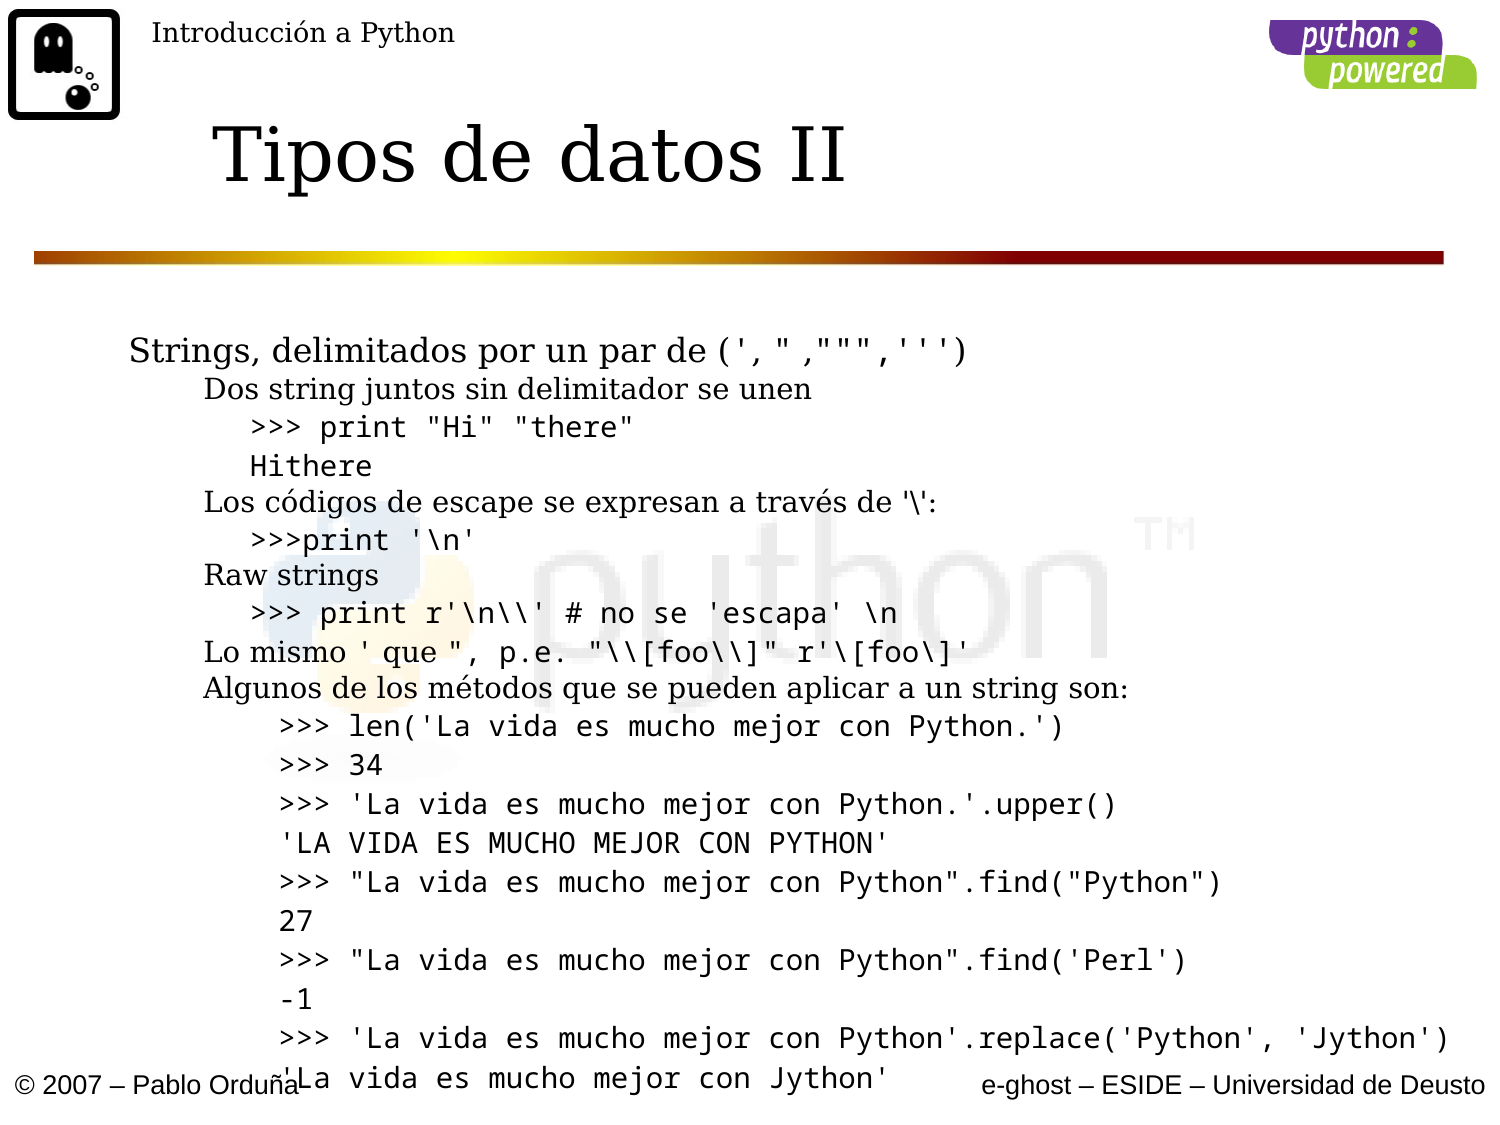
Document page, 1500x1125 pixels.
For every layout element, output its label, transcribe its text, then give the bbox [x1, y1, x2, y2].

picture [34, 251, 1447, 266]
picture [5, 7, 125, 124]
list Strings, delimitados por un par de (', " ,""",''') Dos string juntos sin delimitador se unen >>> print "Hi" "there" Hithere Los códigos de escape se expresan a través de '\': >>>print '\n' Raw strings >>> print r'\n\\' # no se 'escapa' \n Lo mismo ' que ", p.e. "\\[foo\\]" r'\[foo\]' Algunos de los métodos que se pueden aplicar a un string son: >>> len('La vida es mucho mejor con Python.') >>> 34 >>> 'La vida es mucho mejor con Python.'.upper() 'LA VIDA ES MUCHO MEJOR CON PYTHON' >>> "La vida es mucho mejor con Python".find("Python") 27 >>> "La vida es mucho mejor con Python".find('Perl') -1 >>> 'La vida es mucho mejor con Python'.replace('Python', 'Jython') 'La vida es mucho mejor con Jython' [113, 326, 1500, 1125]
title Tipos de datos II [198, 0, 1477, 207]
